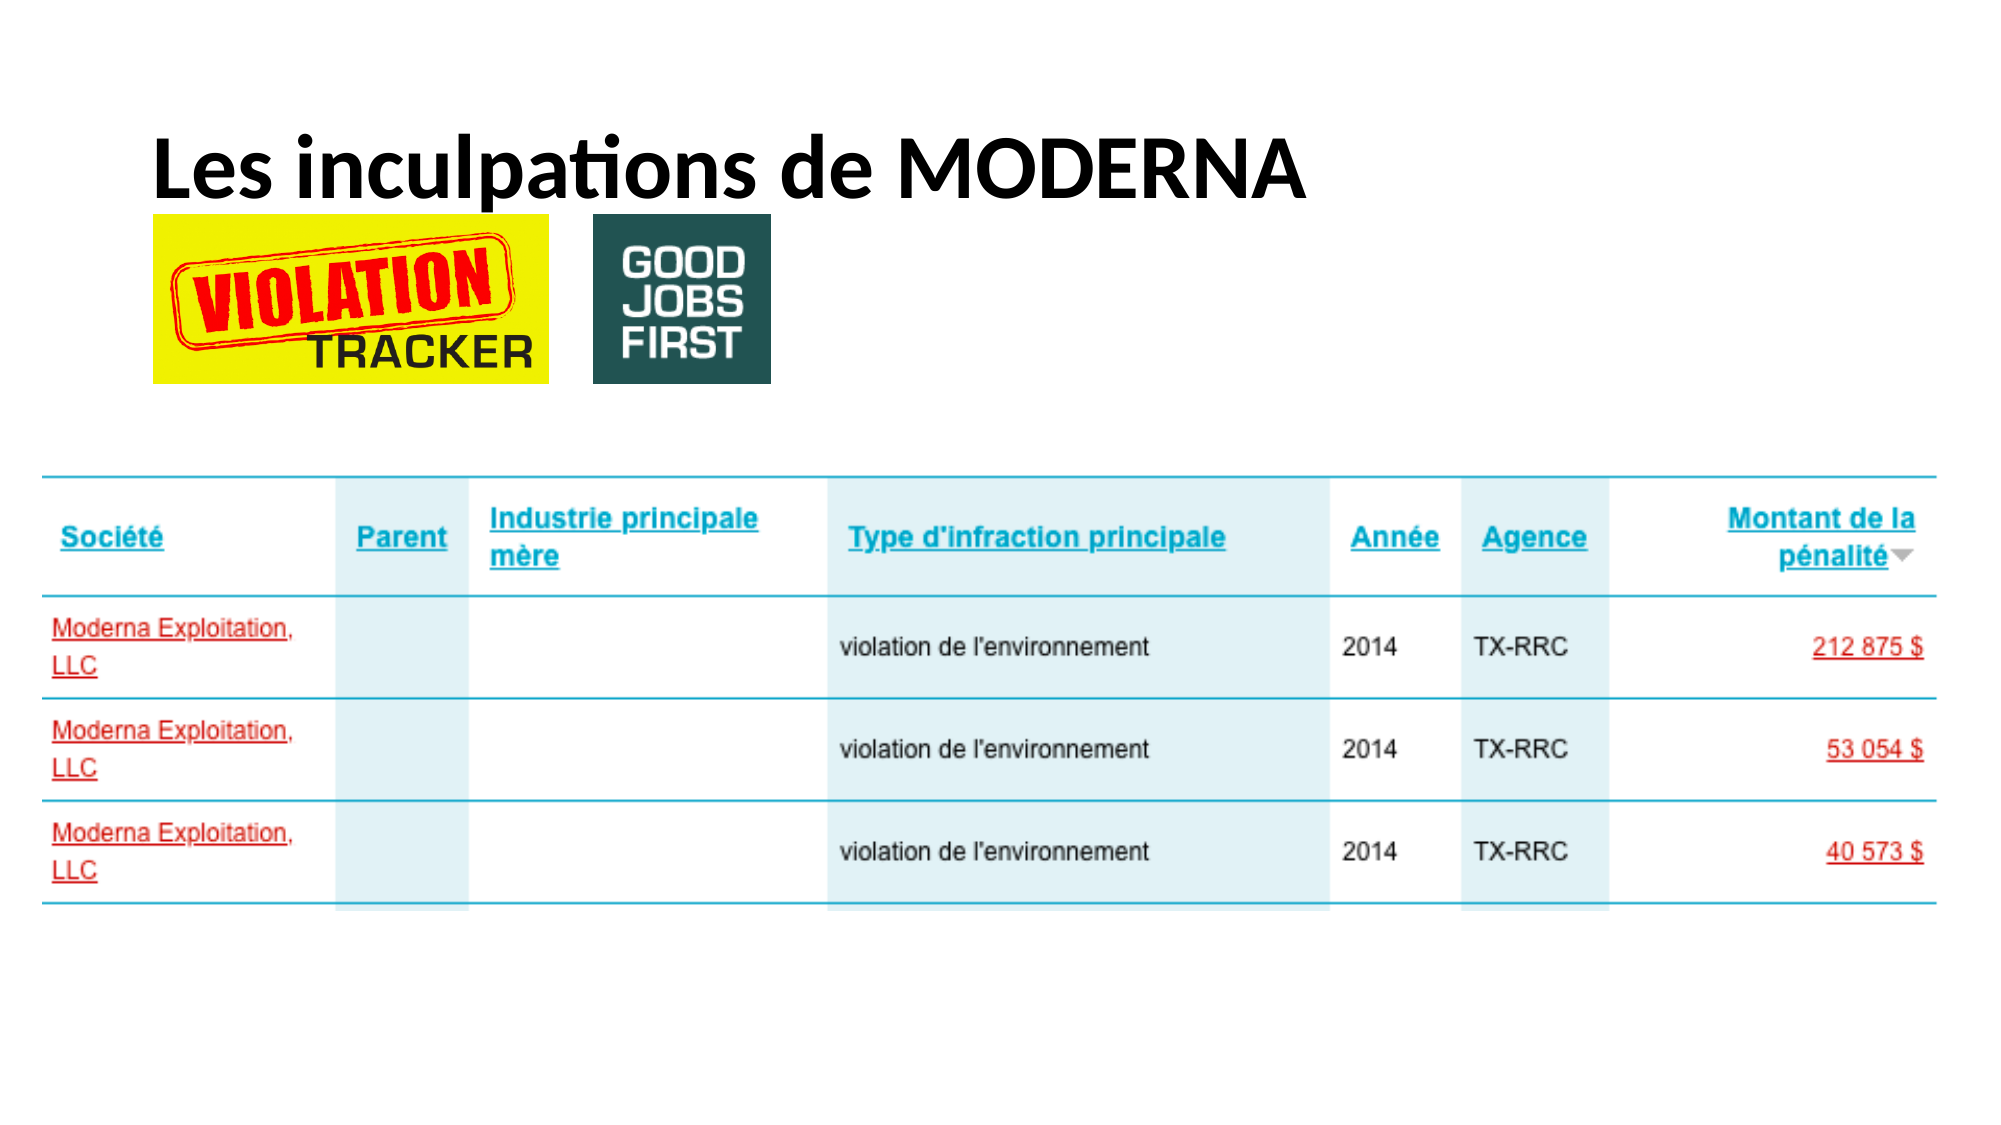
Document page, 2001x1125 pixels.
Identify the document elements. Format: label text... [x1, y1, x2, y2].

title Les inculpations de MODERNA [137, 59, 1863, 278]
picture [593, 214, 771, 384]
picture [42, 467, 1958, 911]
picture [153, 214, 549, 384]
